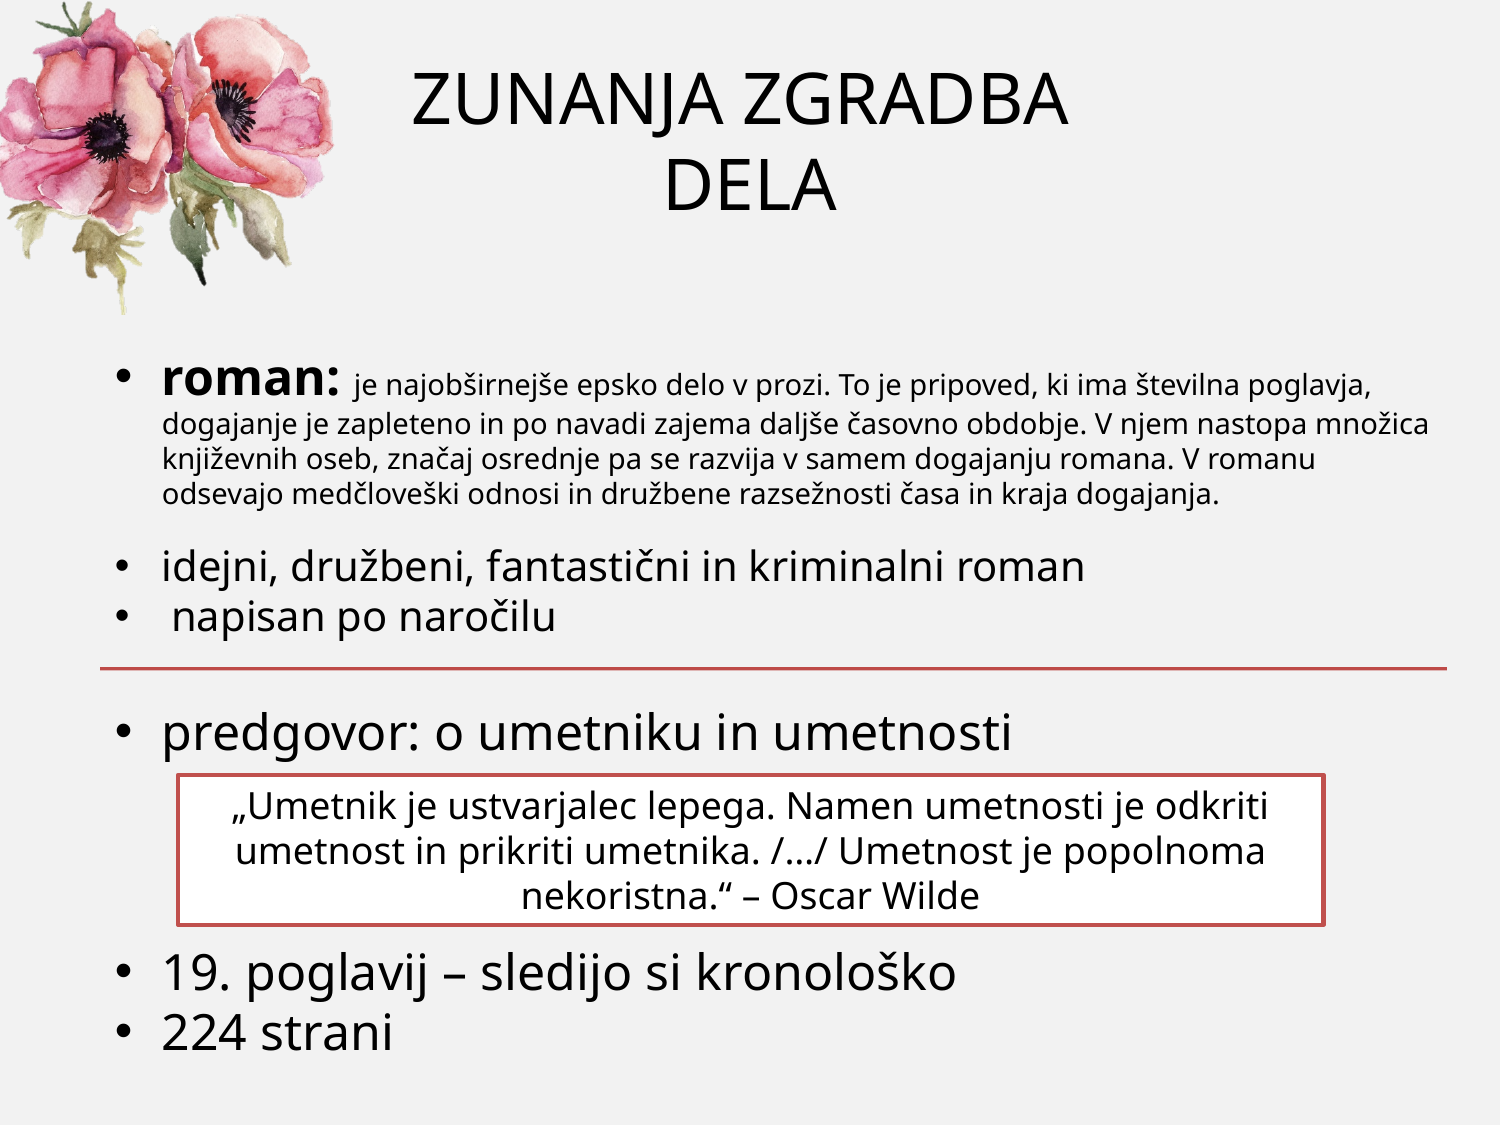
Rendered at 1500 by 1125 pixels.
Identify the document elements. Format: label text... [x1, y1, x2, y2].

text_box roman: je najobširnejše epsko delo v prozi. To je pripoved, ki ima številna poglavja, dogajanje je zapleteno in po navadi zajema daljše časovno obdobje. V njem nastopa množica književnih oseb, značaj osrednje pa se razvija v samem dogajanju romana. V romanu odsevajo medčloveški odnosi in družbene razsežnosti časa in kraja dogajanja. idejni, družbeni, fantastični in kriminalni roman napisan po naročilu predgovor: o umetniku in umetnosti 19. poglavij – sledijo si kronološko 224 strani [100, 338, 1447, 667]
text_box roman: je najobširnejše epsko delo v prozi. To je pripoved, ki ima številna poglavja, dogajanje je zapleteno in po navadi zajema daljše časovno obdobje. V njem nastopa množica književnih oseb, značaj osrednje pa se razvija v samem dogajanju romana. V romanu odsevajo medčloveški odnosi in družbene razsežnosti časa in kraja dogajanja. idejni, družbeni, fantastični in kriminalni roman napisan po naročilu predgovor: o umetniku in umetnosti 19. poglavij – sledijo si kronološko 224 strani [100, 671, 1447, 1068]
title ZUNANJA ZGRADBA DELA [75, 45, 1425, 233]
text_box „Umetnik je ustvarjalec lepega. Namen umetnosti je odkriti umetnost in prikriti umetnika. /…/ Umetnost je popolnoma nekoristna.“ – Oscar Wilde [178, 774, 1324, 925]
picture [0, 0, 363, 315]
